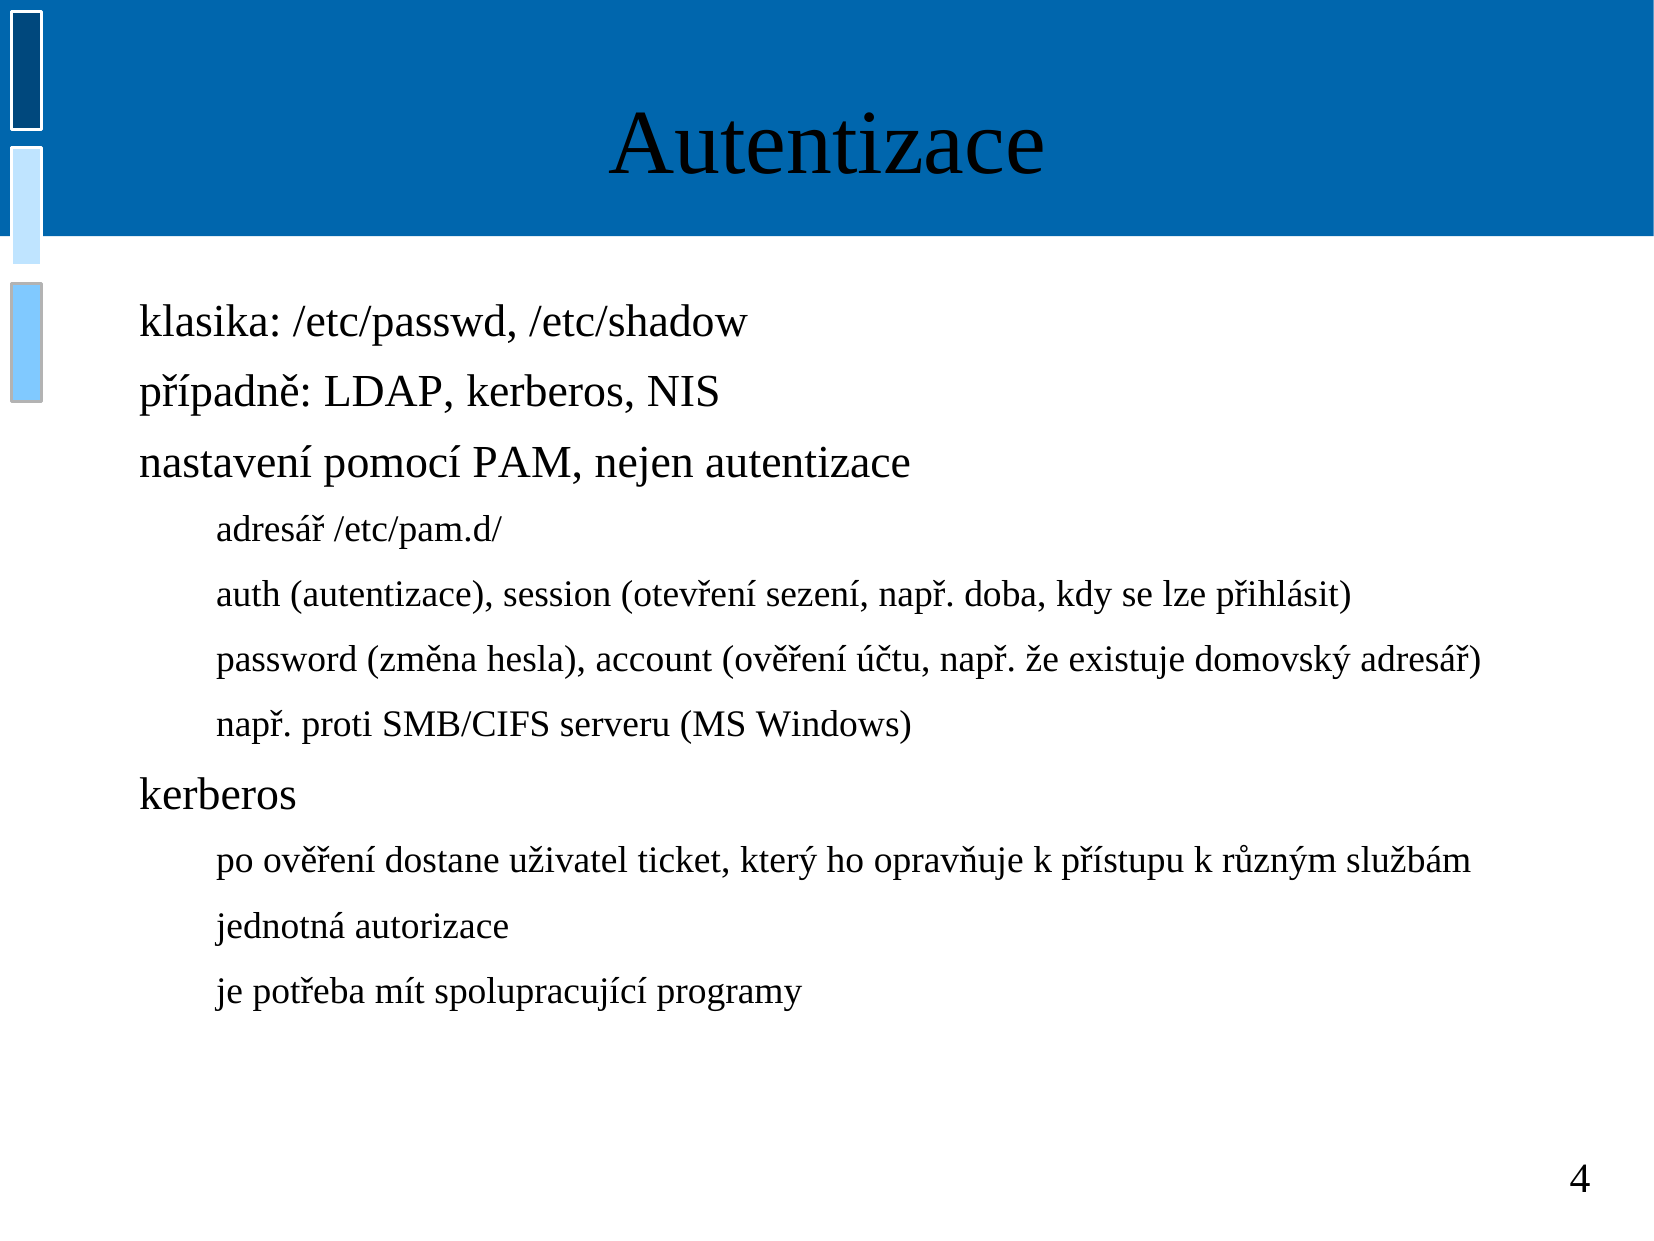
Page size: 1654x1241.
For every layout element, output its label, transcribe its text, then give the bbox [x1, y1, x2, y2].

list klasika: /etc/passwd, /etc/shadow případně: LDAP, kerberos, NIS nastavení pomocí PAM, nejen autentizace adresář /etc/pam.d/ auth (autentizace), session (otevření sezení, např. doba, kdy se lze přihlásit) password (změna hesla), account (ověření účtu, např. že existuje domovský adresář) např. proti SMB/CIFS serveru (MS Windows) kerberos po ověření dostane uživatel ticket, který ho opravňuje k přístupu k různým službám jednotná autorizace je potřeba mít spolupracující programy [121, 295, 1534, 1127]
title Autentizace [121, 49, 1534, 237]
